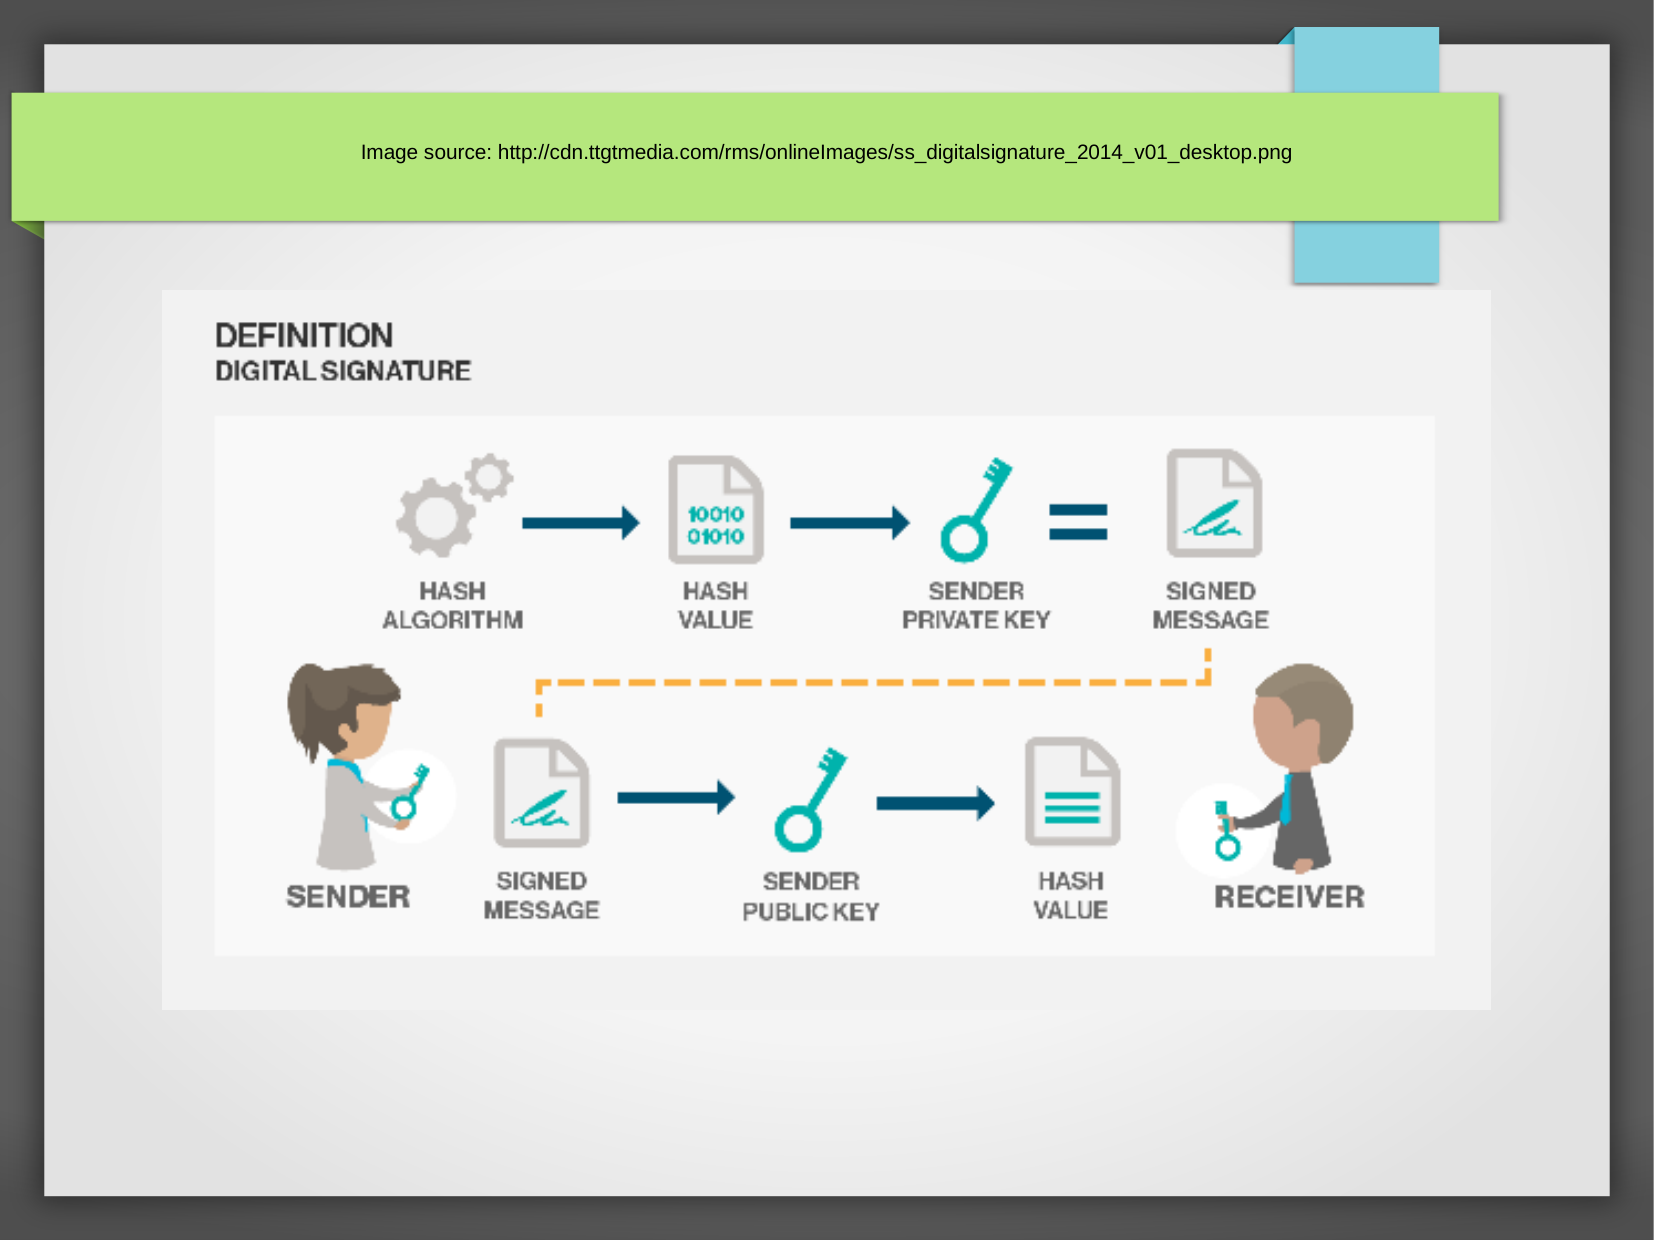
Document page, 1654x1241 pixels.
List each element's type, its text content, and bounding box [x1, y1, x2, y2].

picture [0, 0, 1654, 1240]
title Image source: http://cdn.ttgtmedia.com/rms/onlineImages/ss_digitalsignature_2014_v01_desktop.png [82, 49, 1571, 257]
